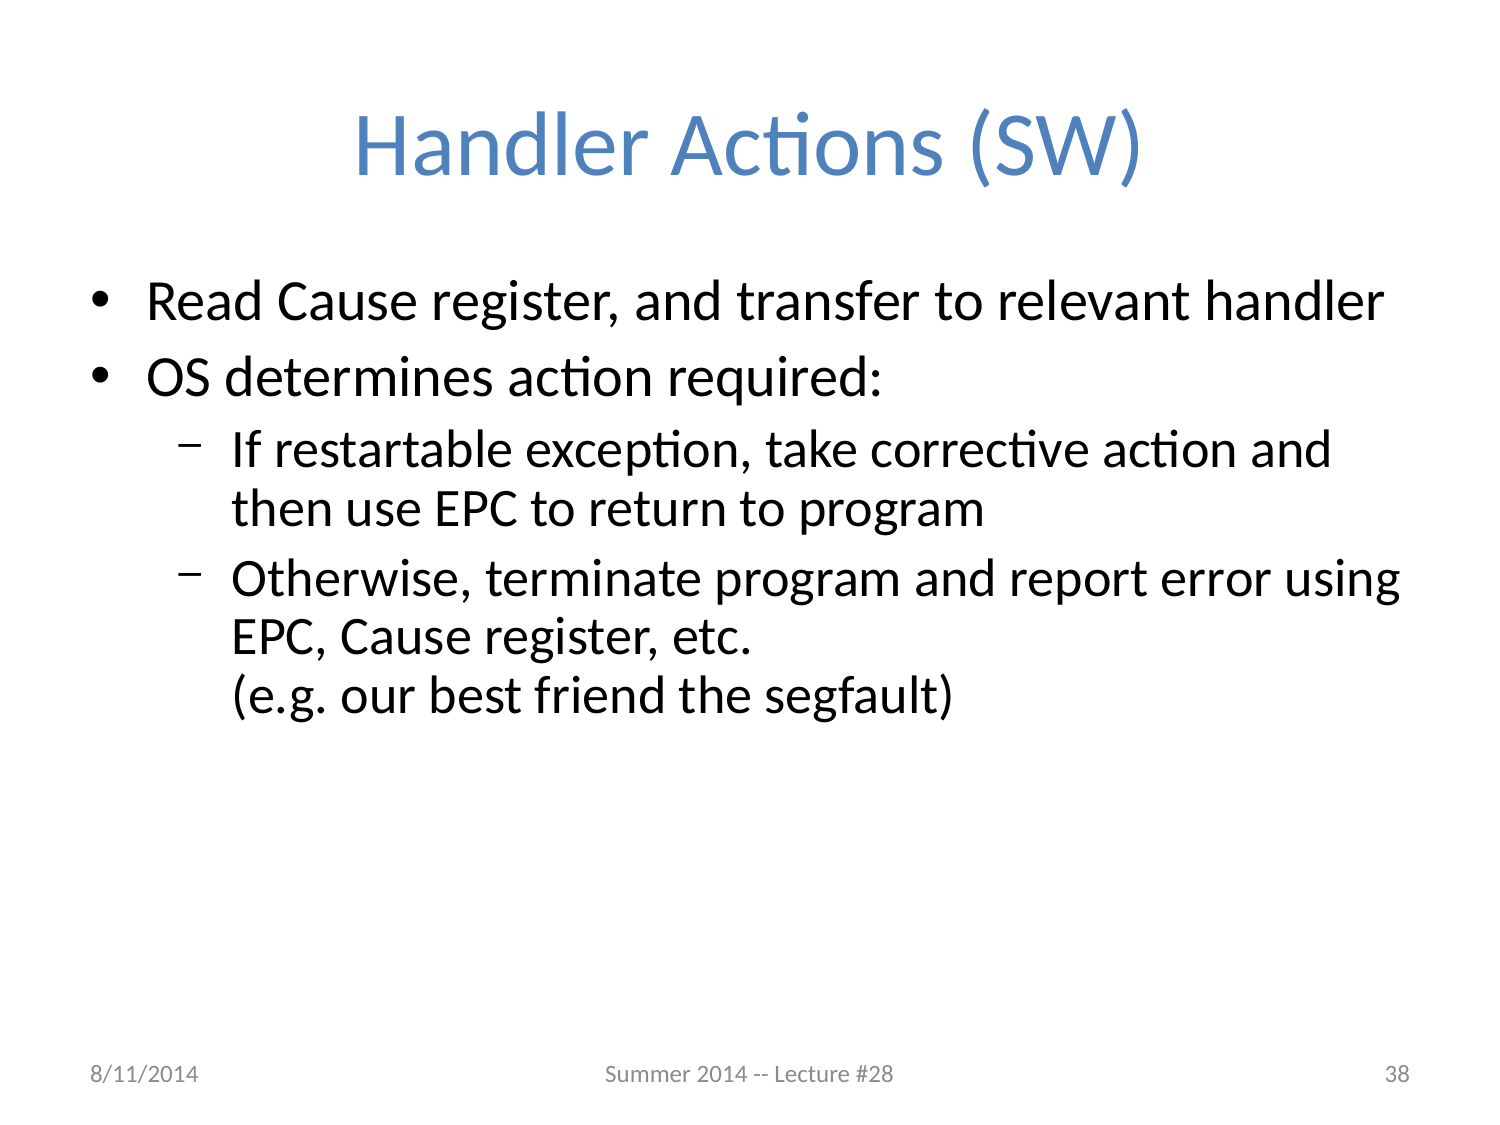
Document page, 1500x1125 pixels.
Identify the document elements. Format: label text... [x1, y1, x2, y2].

title Handler Actions (SW) [75, 45, 1425, 233]
list Read Cause register, and transfer to relevant handler OS determines action required: If restartable exception, take corrective action and then use EPC to return to program Otherwise, terminate program and report error using EPC, Cause register, etc. (e.g. our best friend the segfault) [75, 262, 1425, 1073]
slide_number 8/11/2014 [75, 1042, 425, 1103]
footer Summer 2014 -- Lecture #28 [512, 1042, 988, 1103]
slide_number <number> [1074, 1042, 1425, 1103]
